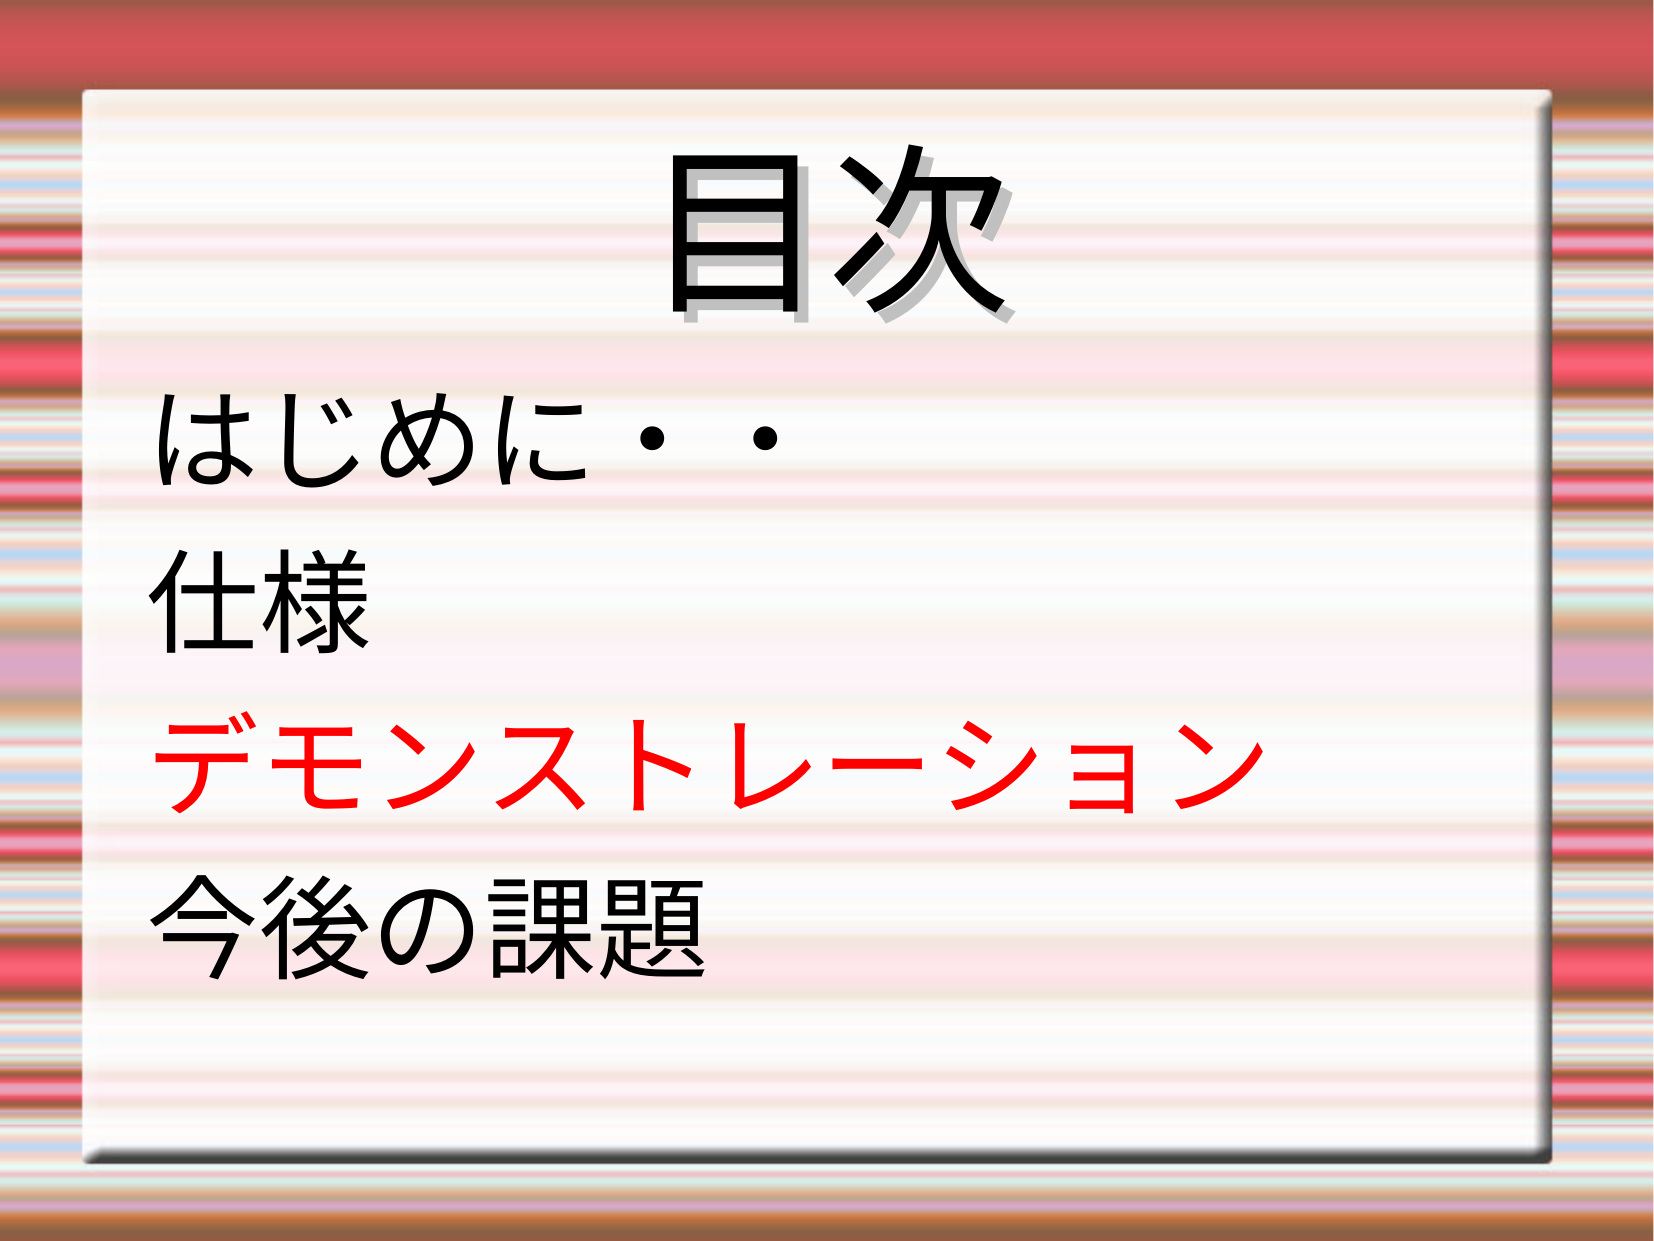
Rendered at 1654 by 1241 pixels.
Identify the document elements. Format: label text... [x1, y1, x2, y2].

title 目次 [121, 114, 1534, 322]
picture [0, 0, 1654, 1241]
list はじめに・・ 仕様 デモンストレーション 今後の課題 [134, 350, 1516, 1133]
